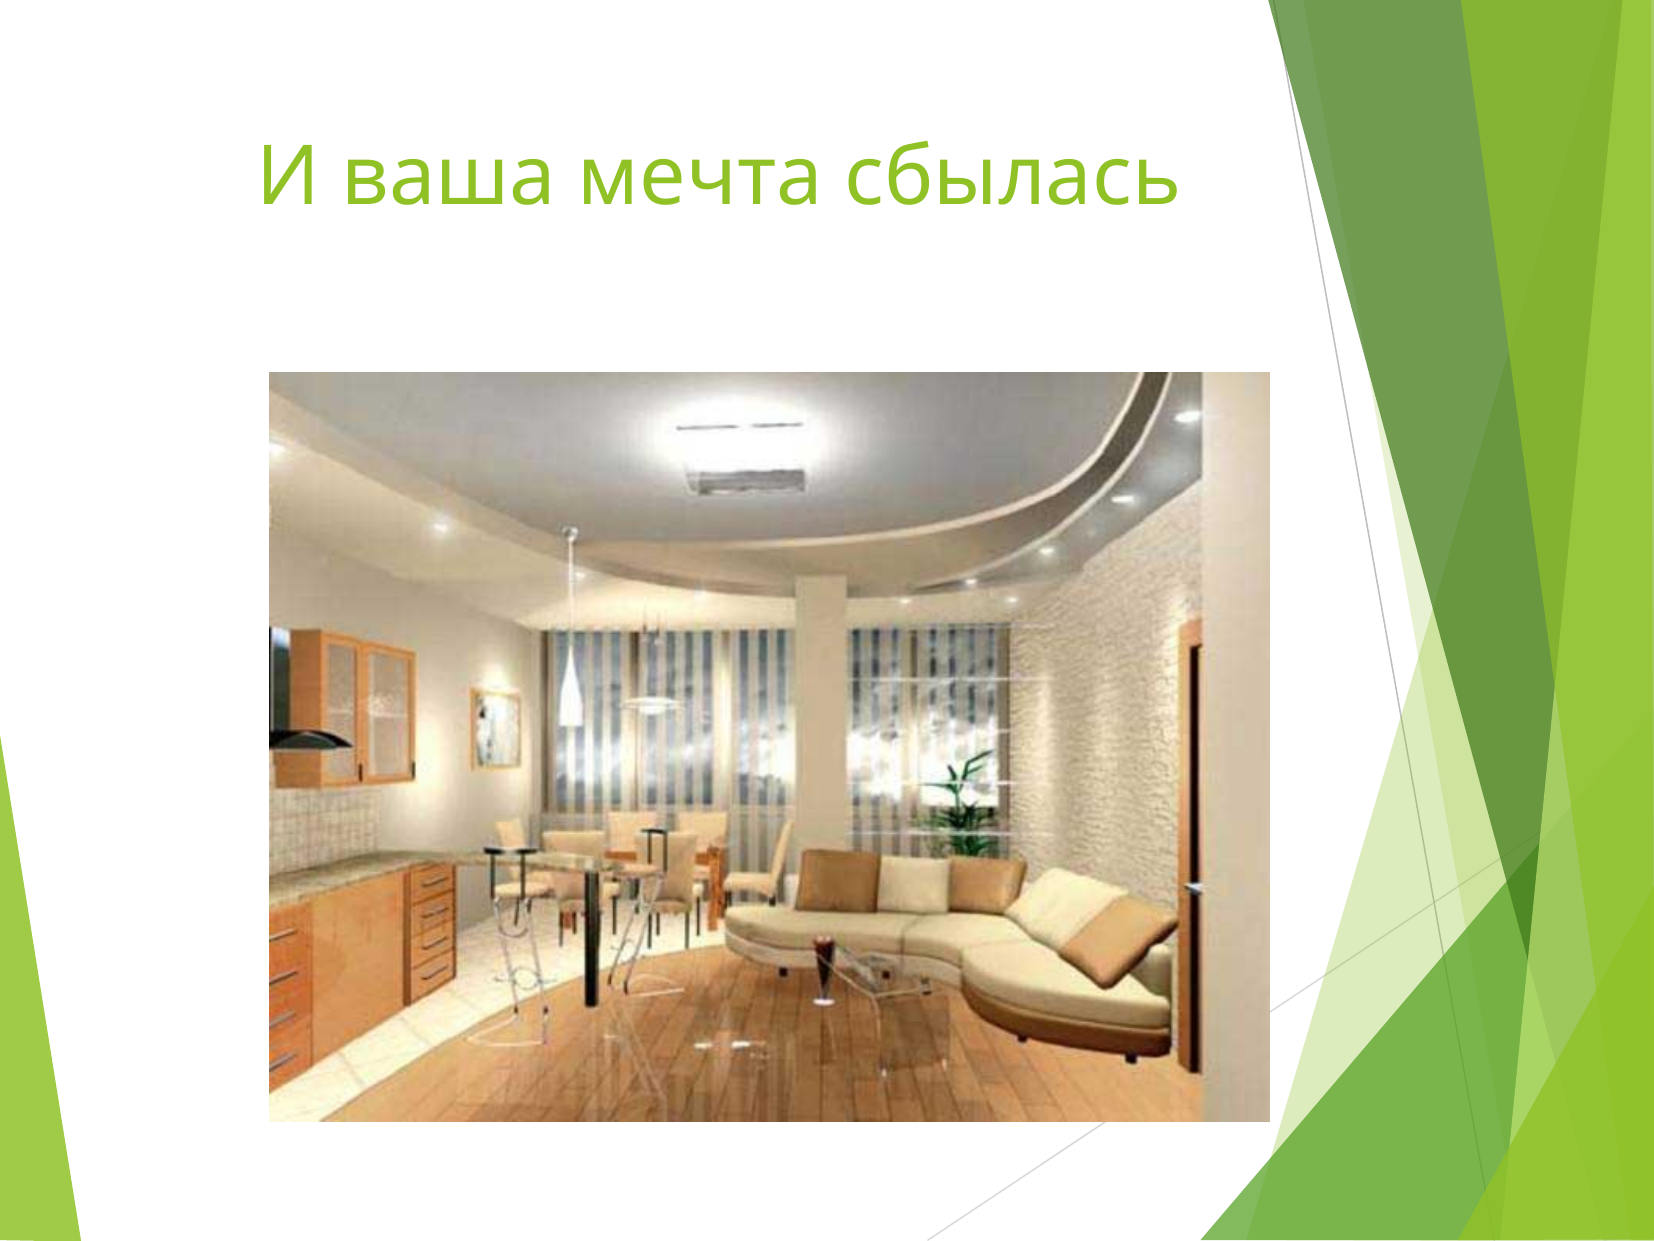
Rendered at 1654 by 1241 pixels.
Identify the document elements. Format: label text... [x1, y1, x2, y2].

picture [269, 372, 1270, 1123]
title И ваша мечта сбылась [241, 114, 1654, 322]
